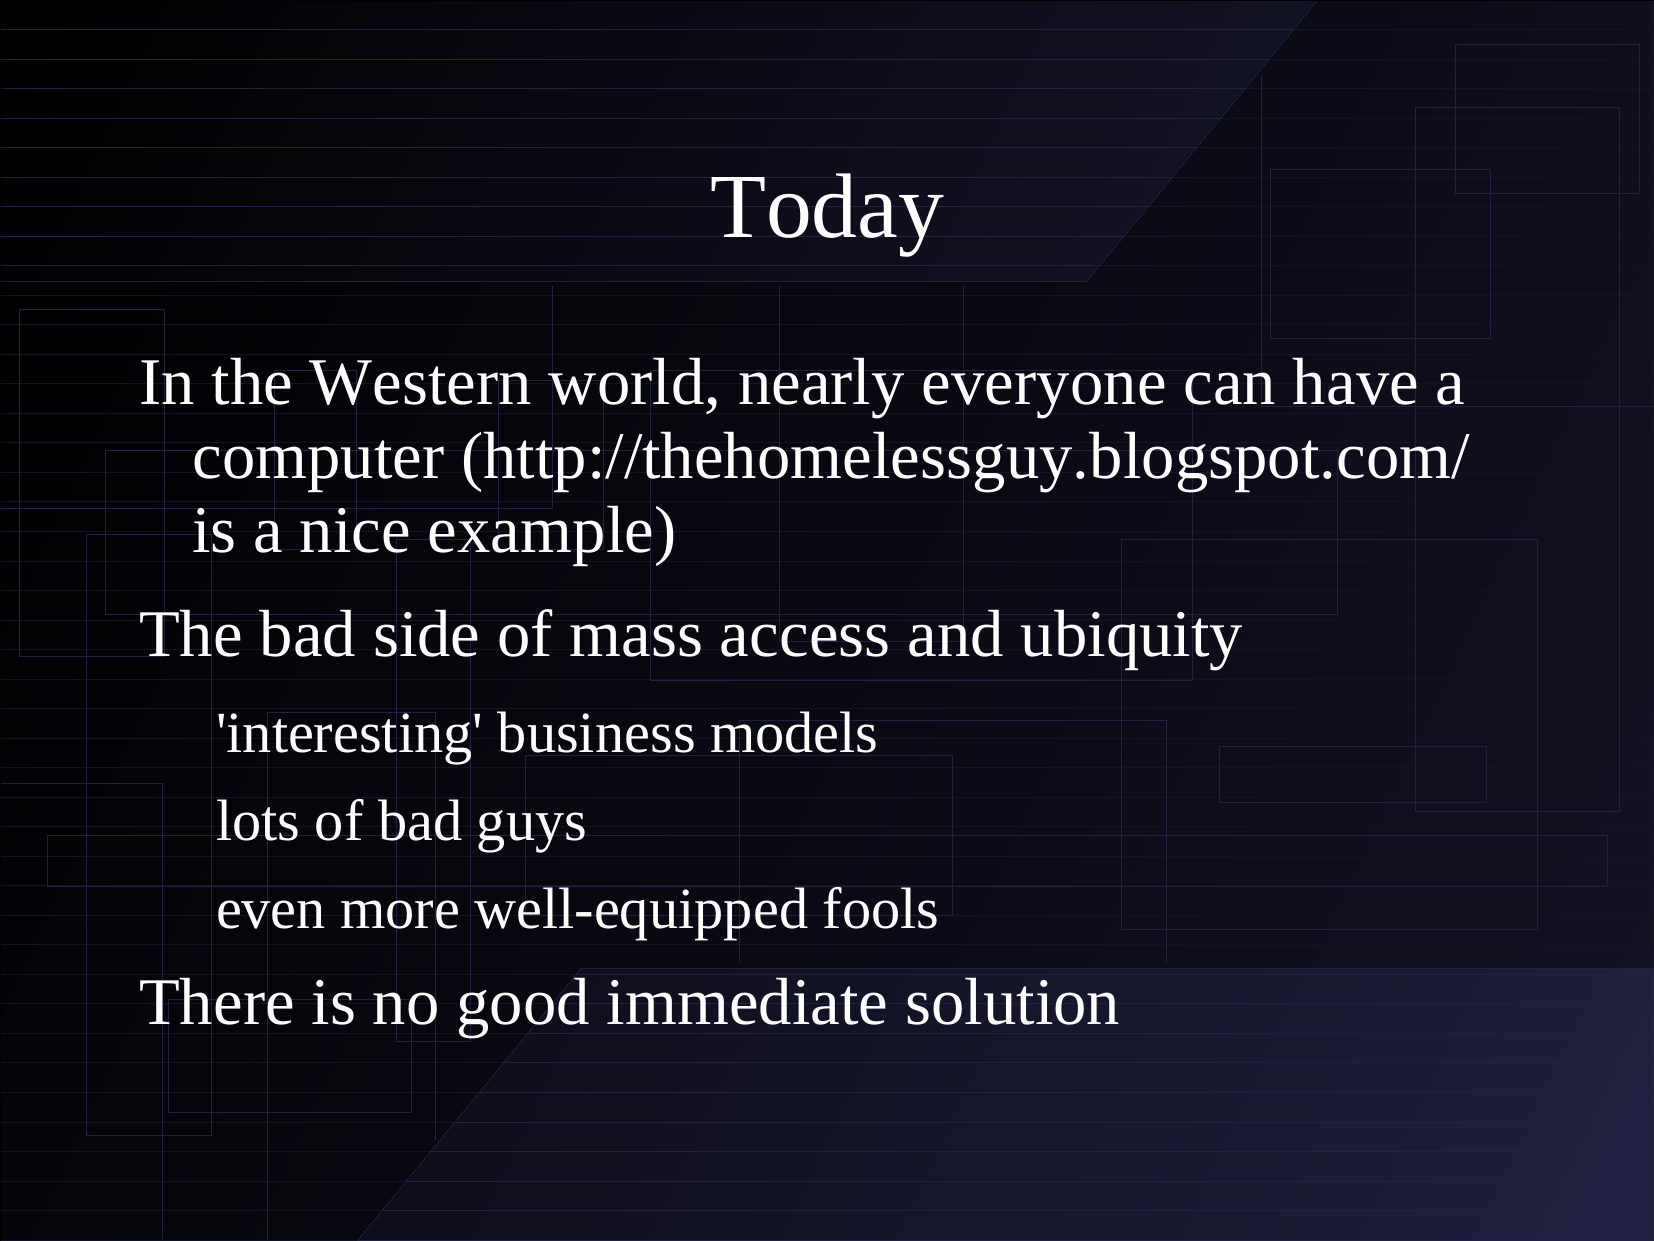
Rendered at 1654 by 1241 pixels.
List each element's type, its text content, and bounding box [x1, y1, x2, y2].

title Today [121, 102, 1534, 311]
list In the Western world, nearly everyone can have a computer (http://thehomelessguy.blogspot.com/ is a nice example) The bad side of mass access and ubiquity 'interesting' business models lots of bad guys even more well-equipped fools There is no good immediate solution [121, 344, 1534, 1127]
